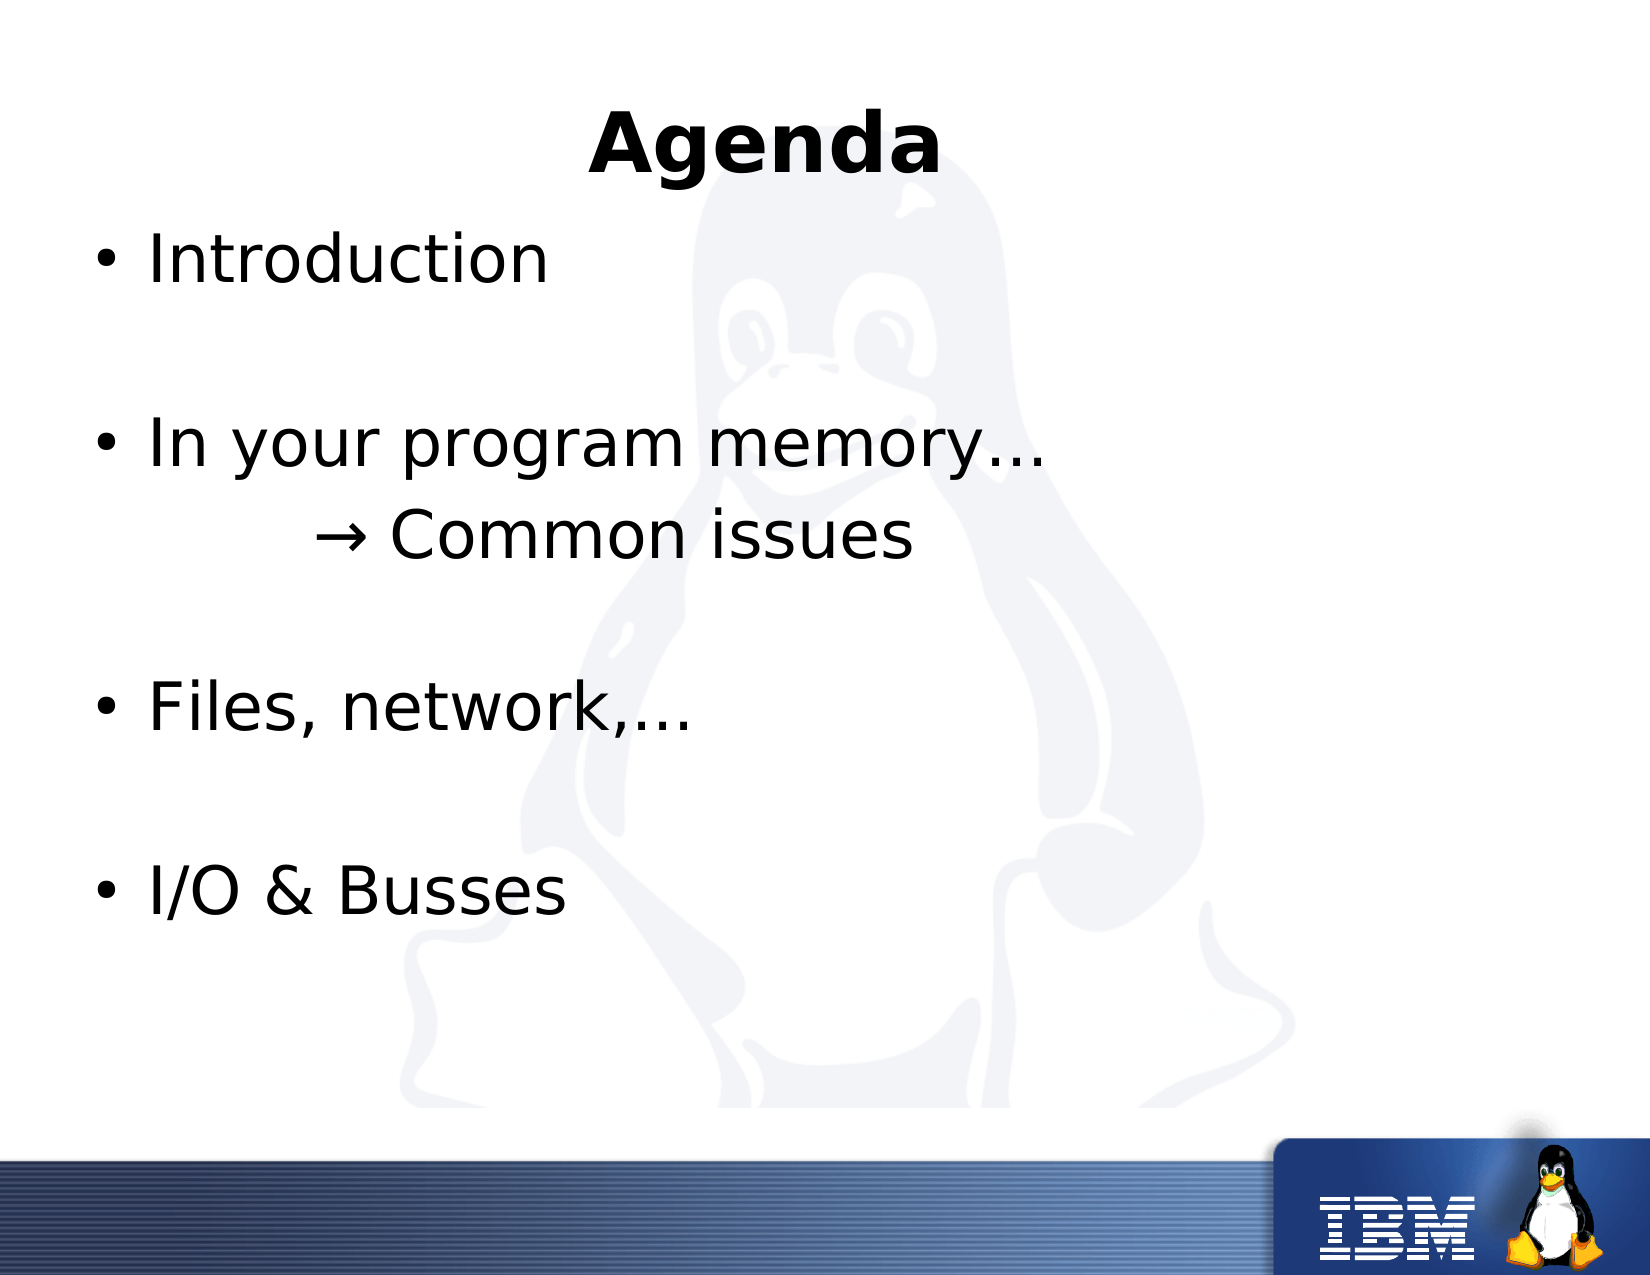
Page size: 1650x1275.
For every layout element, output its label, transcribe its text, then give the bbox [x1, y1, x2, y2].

title Agenda [76, 76, 1457, 211]
list Introduction In your program memory... → Common issues Files, network,... I/O & Busses [76, 221, 1457, 1171]
